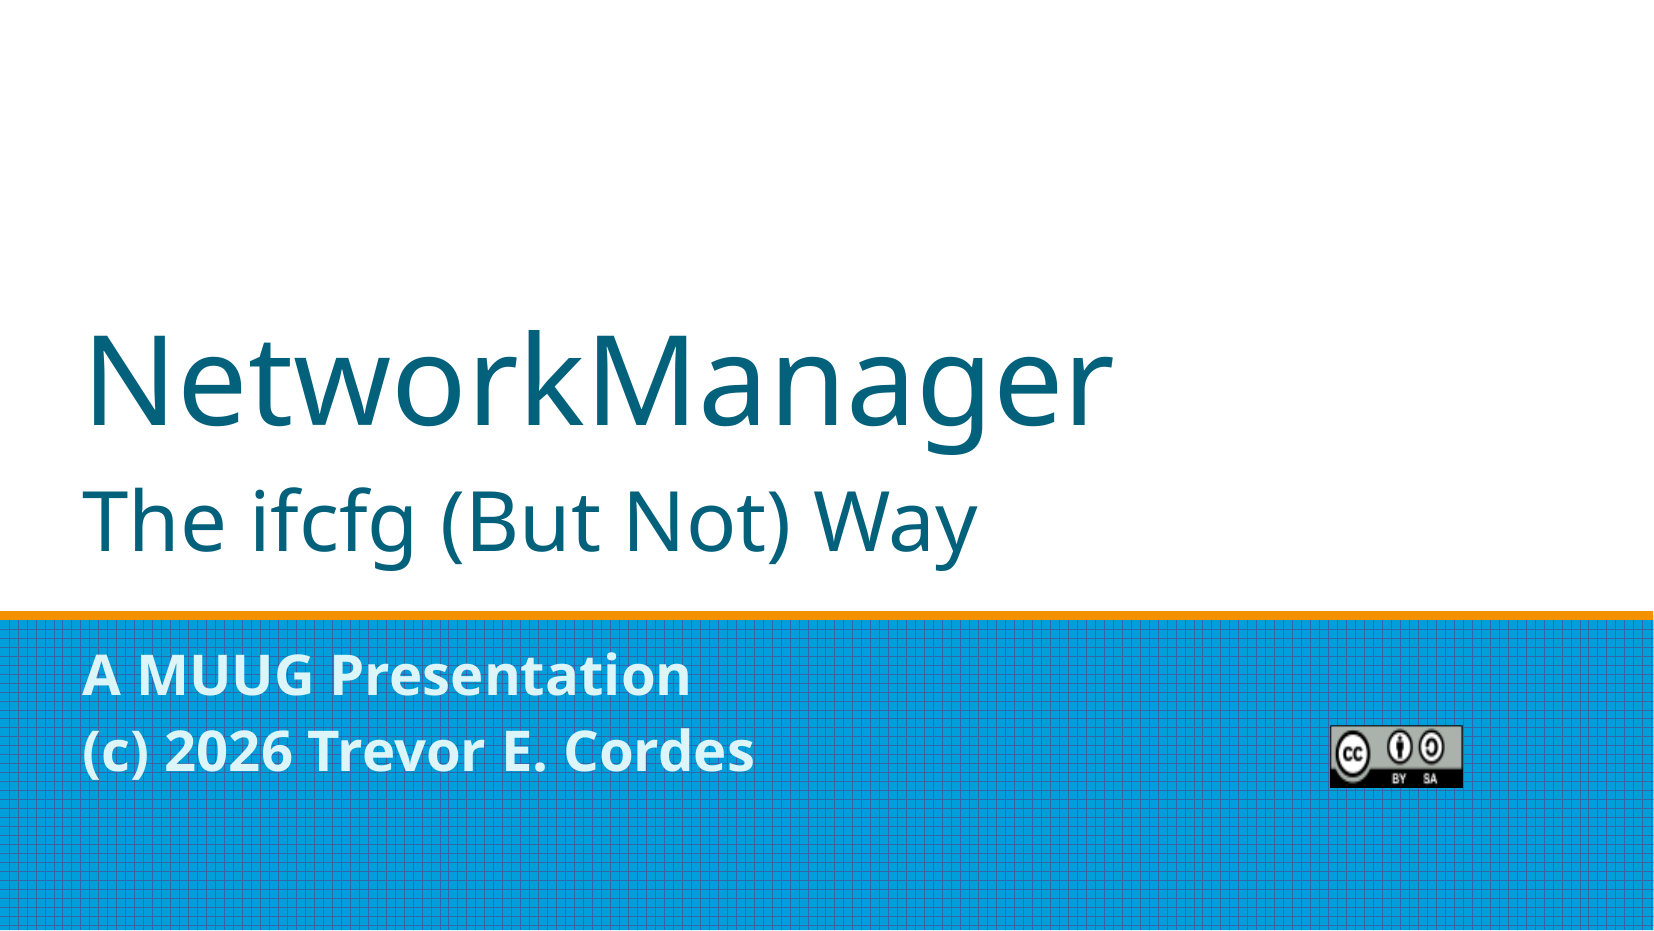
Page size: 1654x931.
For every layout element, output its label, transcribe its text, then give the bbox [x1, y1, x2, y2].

subtitle A MUUG Presentation (c) 2026 Trevor E. Cordes [82, 634, 1571, 827]
title NetworkManager The ifcfg (But Not) Way [82, 44, 1571, 576]
picture [1331, 726, 1463, 787]
